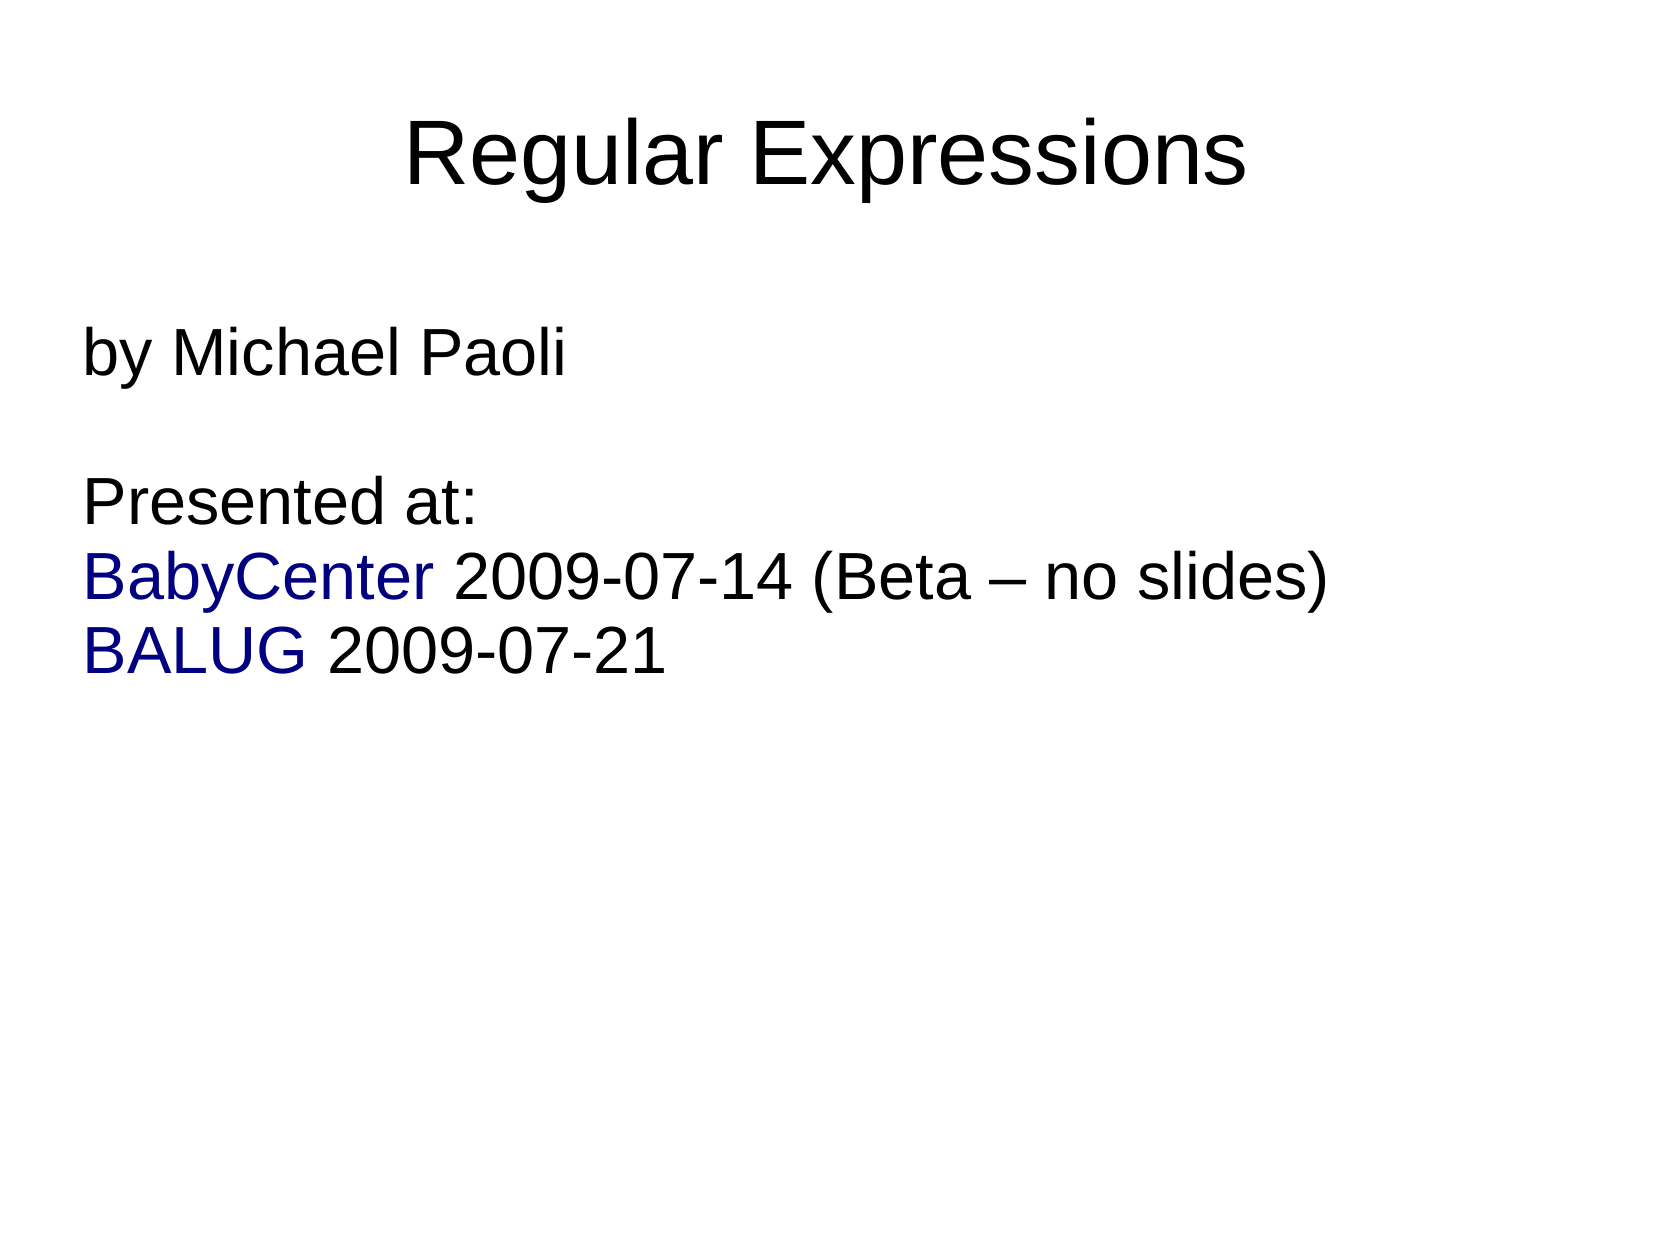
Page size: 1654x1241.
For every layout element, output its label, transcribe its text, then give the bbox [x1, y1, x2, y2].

text_box by Michael Paoli Presented at: BabyCenter 2009-07-14 (Beta – no slides) BALUG 2009-07-21 [82, 290, 1571, 713]
title Regular Expressions [82, 49, 1571, 257]
